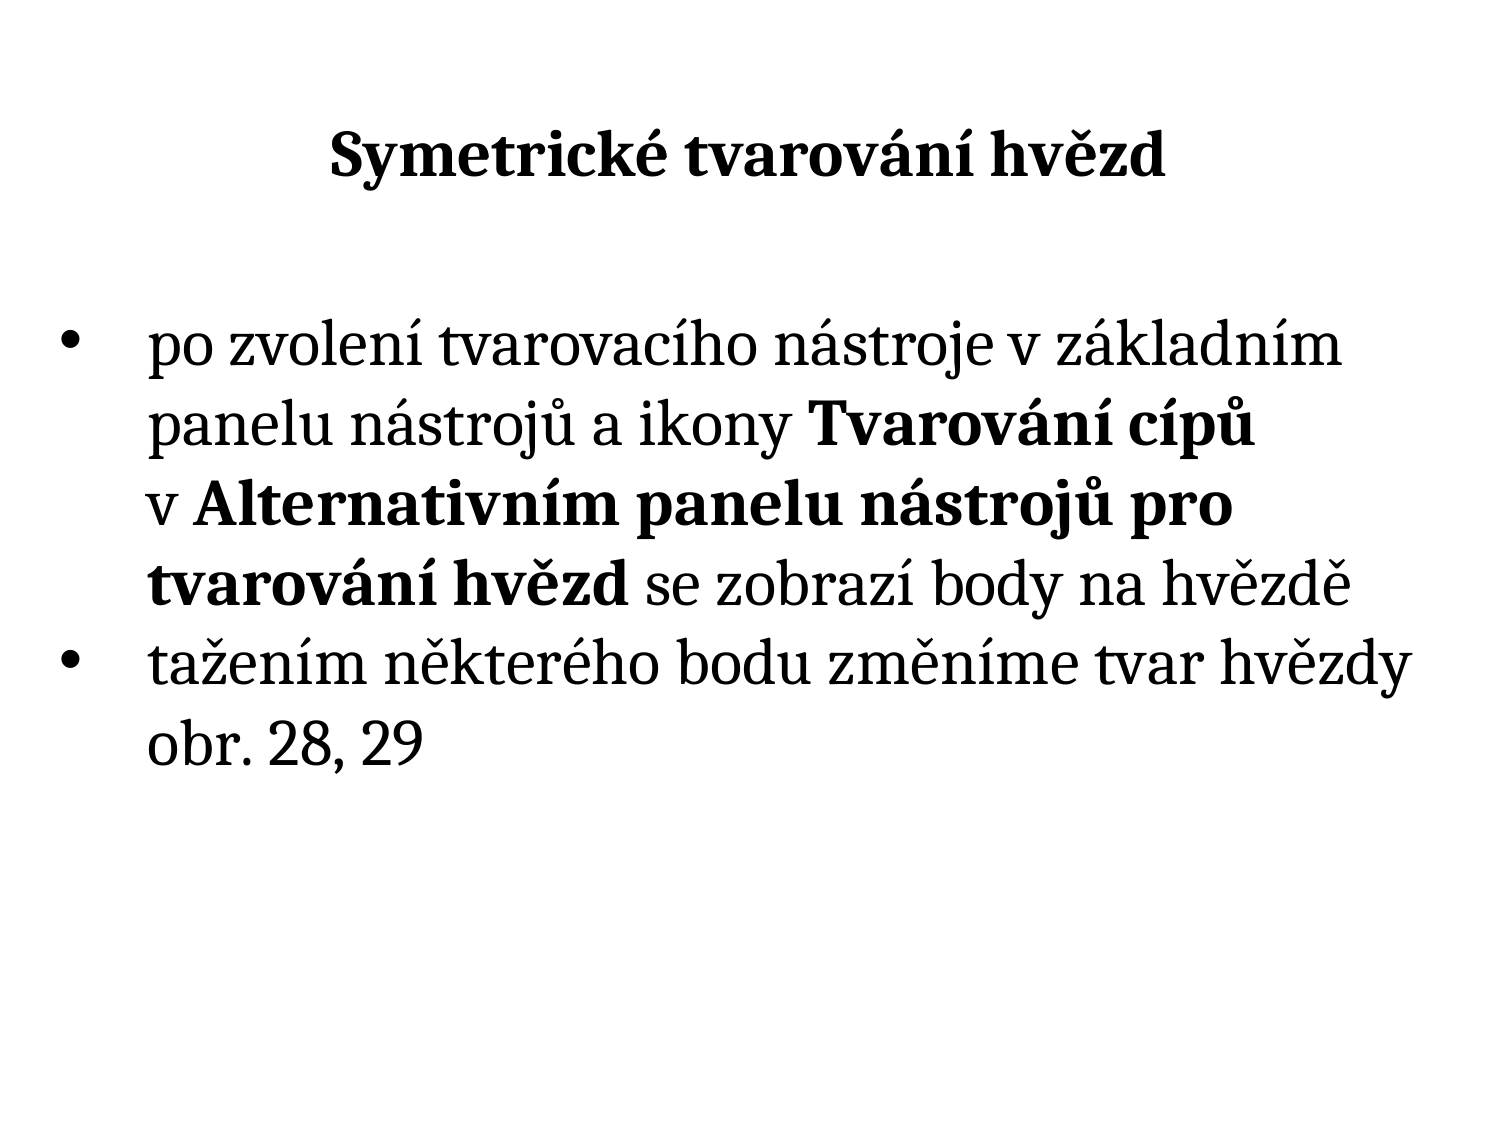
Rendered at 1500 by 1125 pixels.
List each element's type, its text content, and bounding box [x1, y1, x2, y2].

text_box Symetrické tvarování hvězd [0, 101, 1500, 198]
text_box po zvolení tvarovacího nástroje v základním panelu nástrojů a ikony Tvarování cípů v Alternativním panelu nástrojů pro tvarování hvězd se zobrazí body na hvězdě tažením některého bodu změníme tvar hvězdy obr. 28, 29 [0, 290, 1500, 867]
